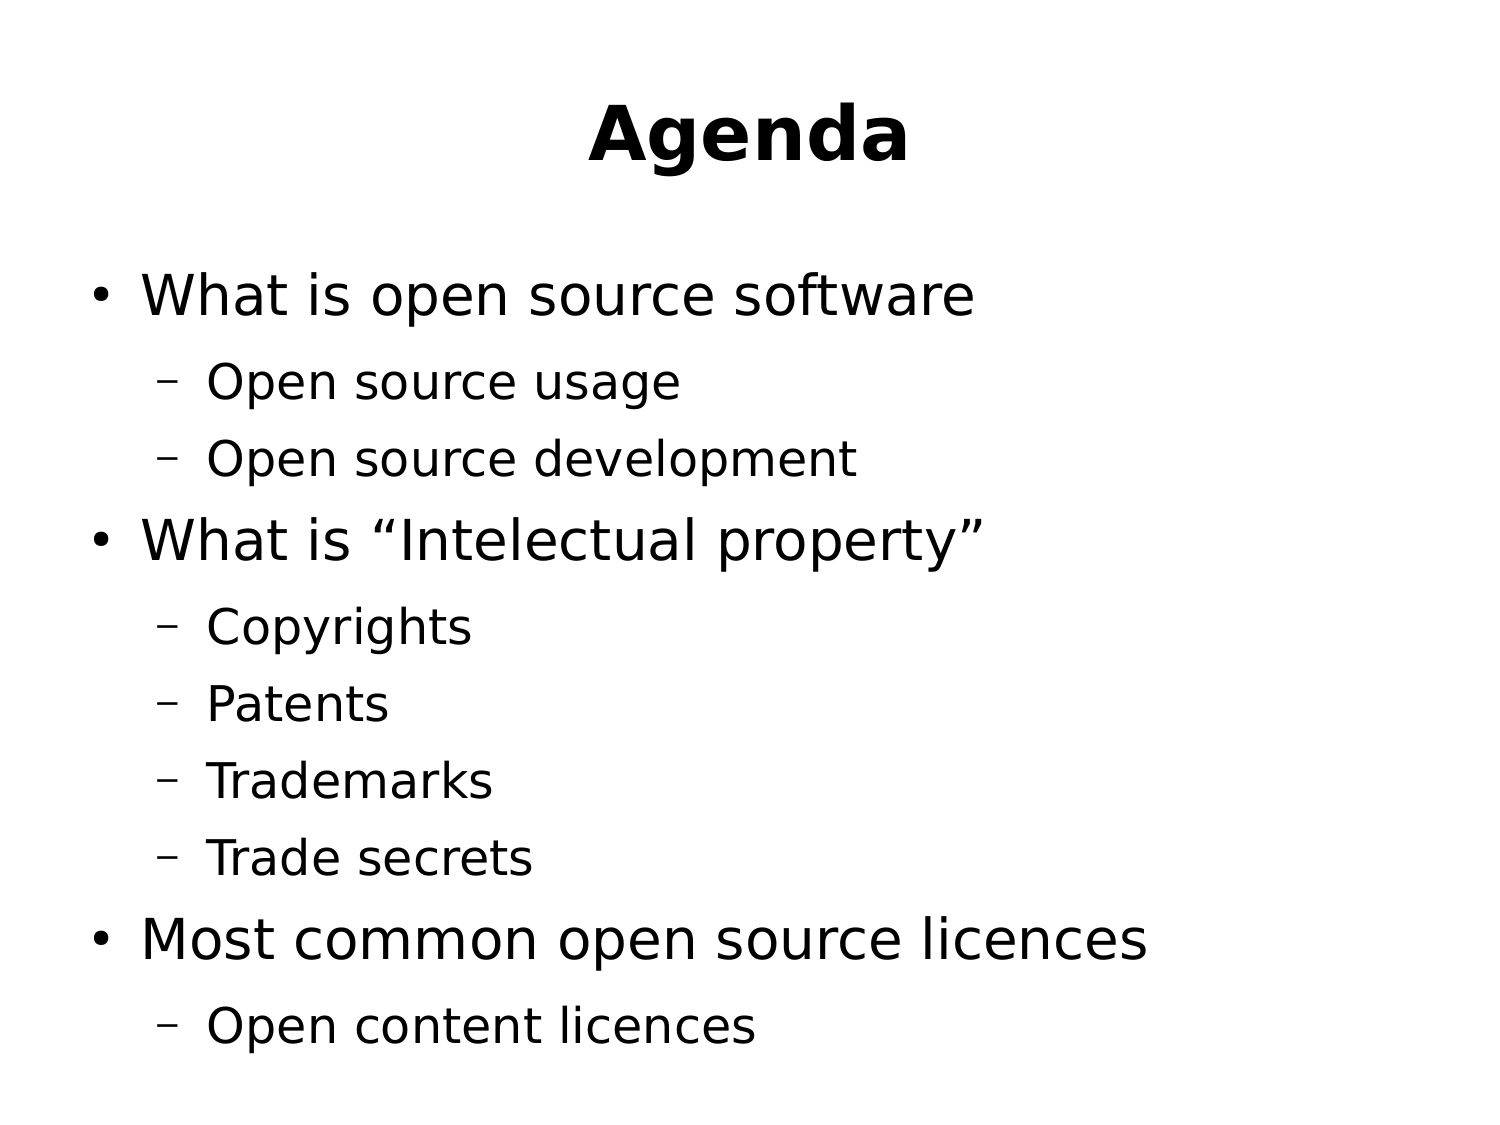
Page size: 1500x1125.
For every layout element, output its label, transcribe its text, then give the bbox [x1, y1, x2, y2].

title Agenda [75, 68, 1425, 201]
list What is open source software Open source usage Open source development What is “Intelectual property” Copyrights Patents Trademarks Trade secrets Most common open source licences Open content licences [75, 263, 1425, 1063]
